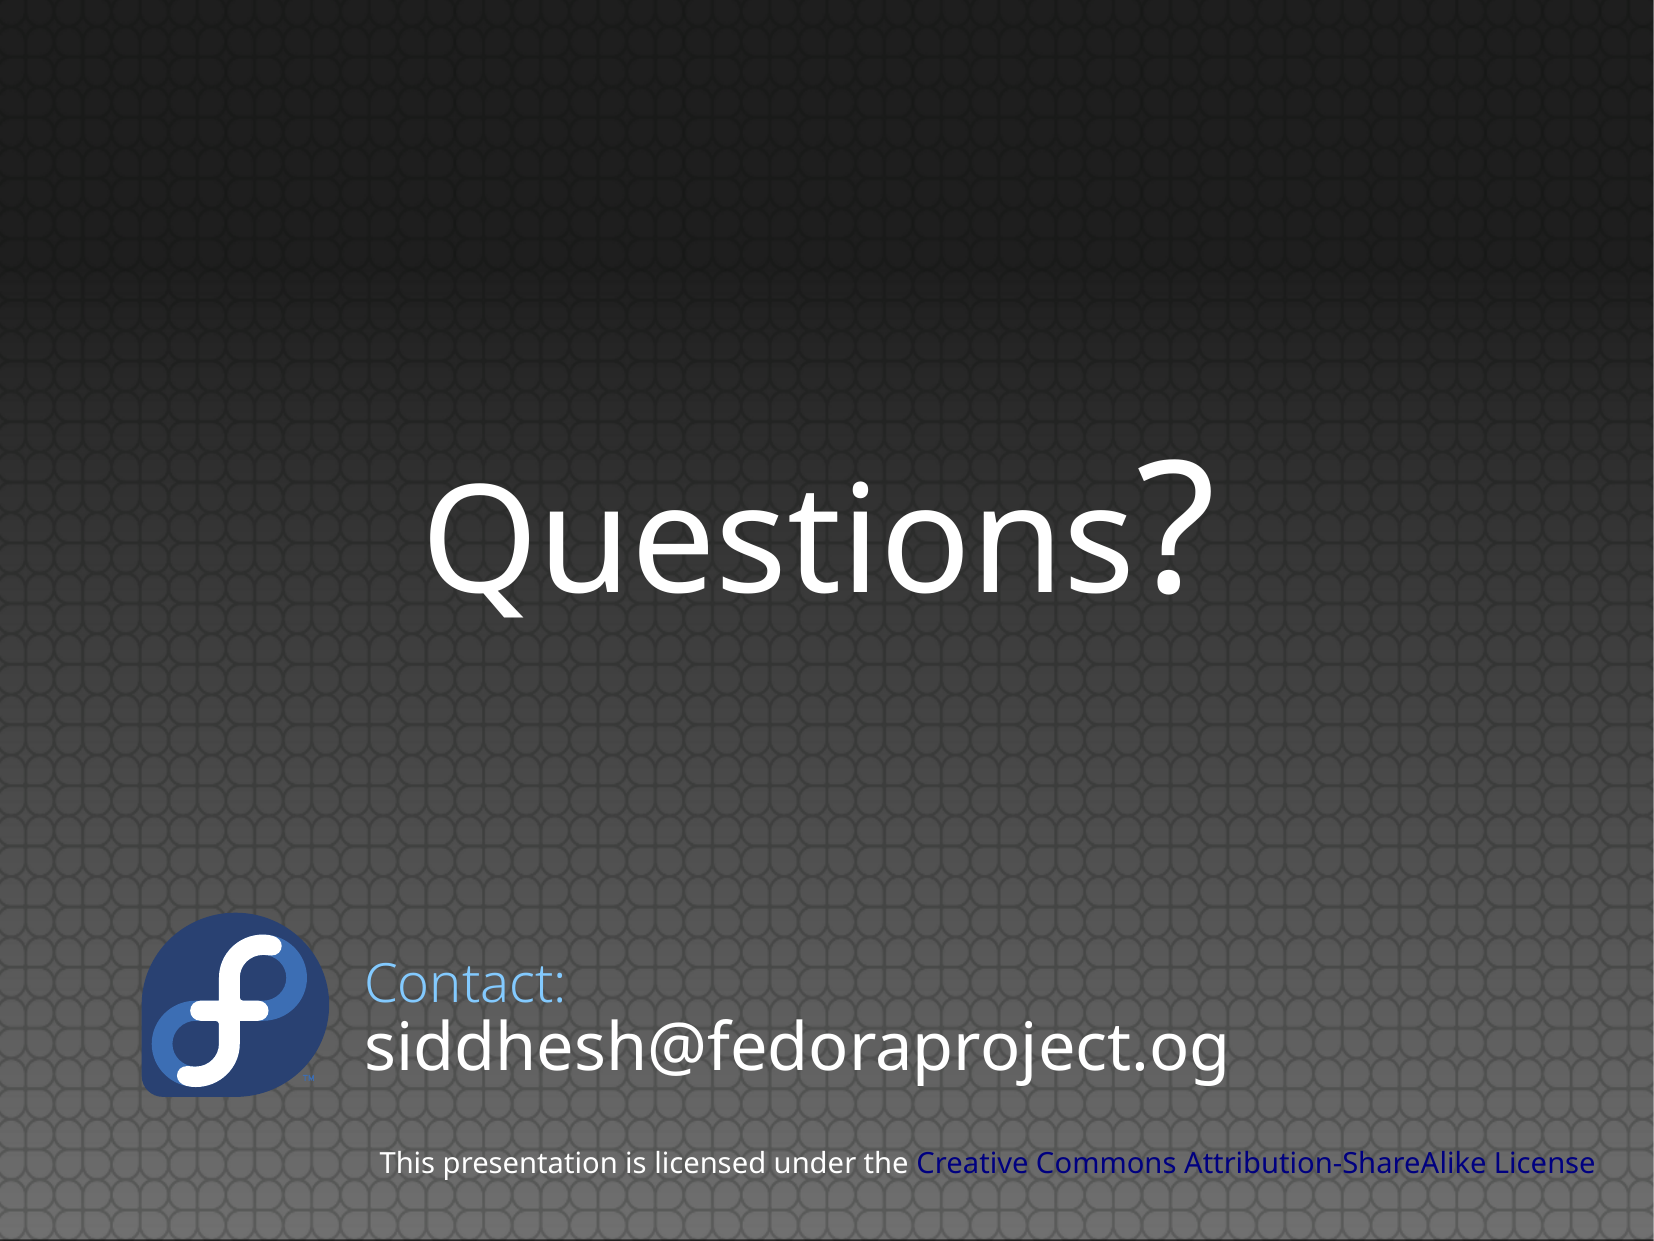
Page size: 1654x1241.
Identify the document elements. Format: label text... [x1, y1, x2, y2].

text_box siddhesh@fedoraproject.og [349, 992, 1455, 1082]
text_box Contact: [349, 937, 703, 1013]
title Questions? [30, 418, 1606, 624]
picture [0, 0, 1654, 1241]
text_box This presentation is licensed under the Creative Commons Attribution-ShareAlike License [52, 1135, 1611, 1219]
